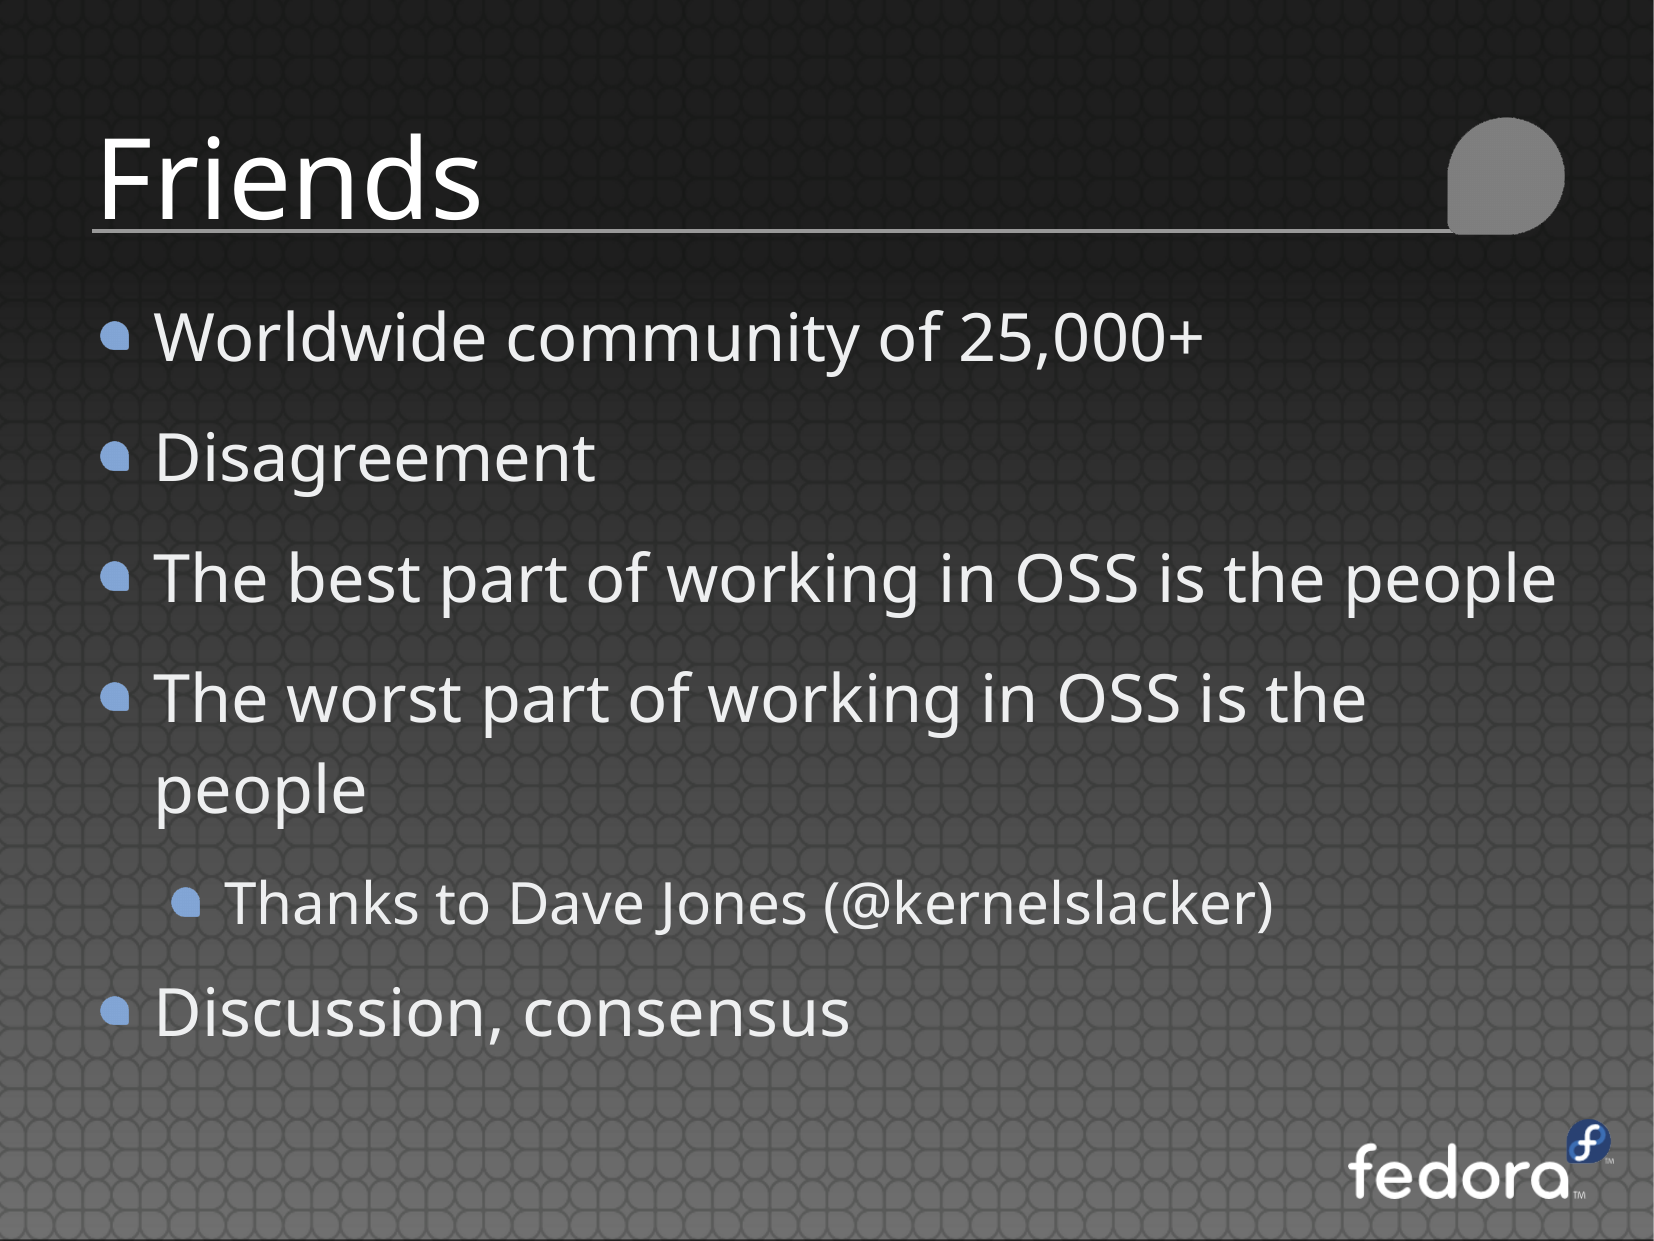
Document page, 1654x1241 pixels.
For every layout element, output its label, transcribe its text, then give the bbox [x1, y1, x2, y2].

list Worldwide community of 25,000+ Disagreement The best part of working in OSS is the people The worst part of working in OSS is the people Thanks to Dave Jones (@kernelslacker) Discussion, consensus [82, 290, 1571, 1094]
picture [0, 0, 1654, 1241]
title Friends [94, 100, 1426, 251]
